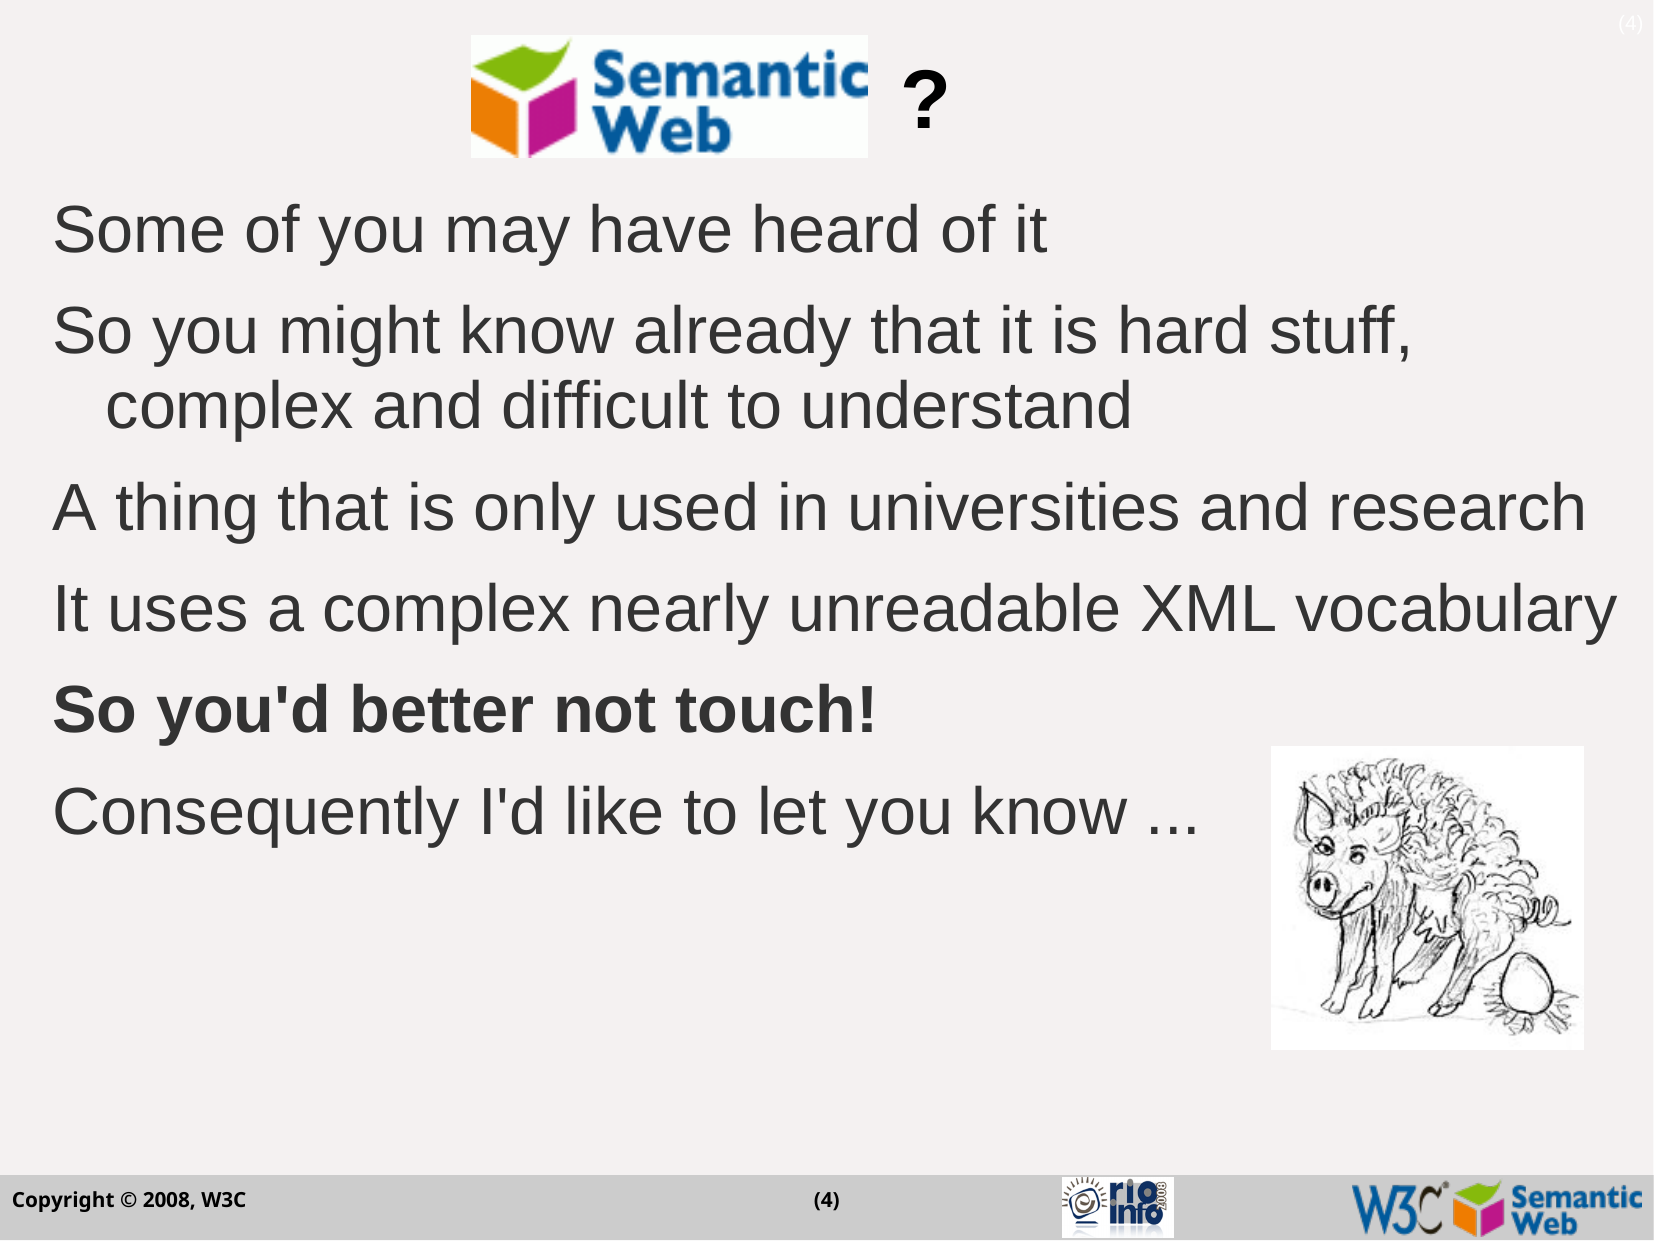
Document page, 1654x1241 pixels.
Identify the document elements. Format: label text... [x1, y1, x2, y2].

picture [1352, 1178, 1642, 1237]
picture [1062, 1177, 1174, 1238]
list Some of you may have heard of it So you might know already that it is hard stuff, complex and difficult to understand A thing that is only used in universities and research It uses a complex nearly unreadable XML vocabulary So you'd better not touch! Consequently I'd like to let you know ... [34, 191, 1630, 999]
text_box ? [886, 51, 1175, 160]
picture [471, 35, 868, 158]
picture [1271, 746, 1584, 1050]
